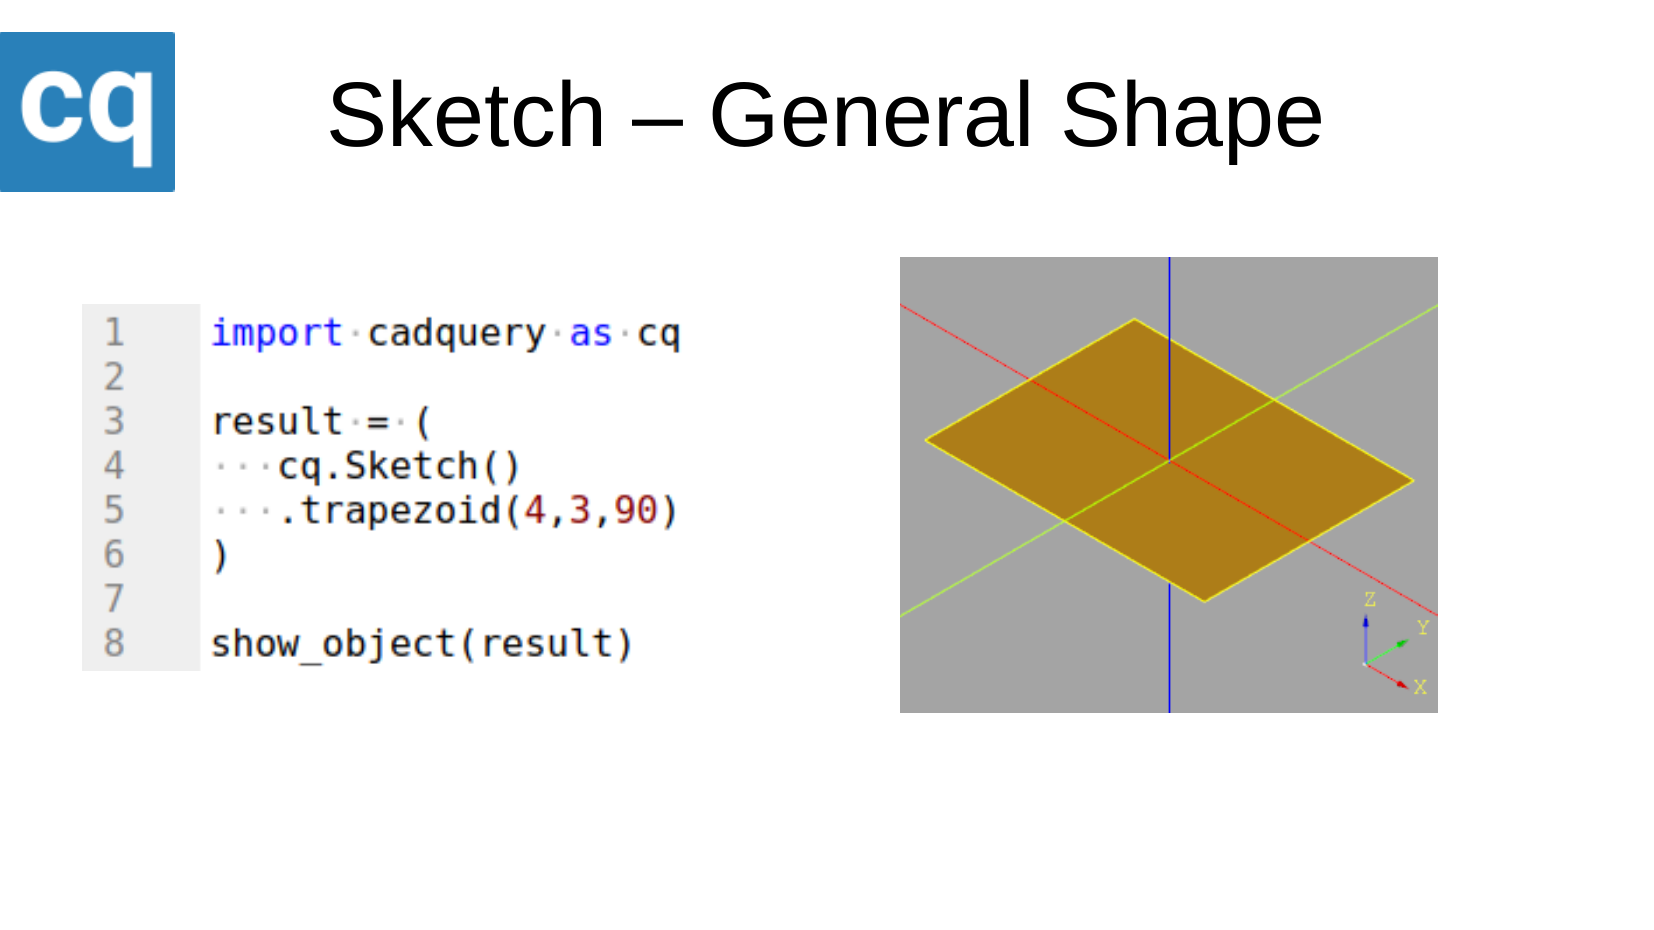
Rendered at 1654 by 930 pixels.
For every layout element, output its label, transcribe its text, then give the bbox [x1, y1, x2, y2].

picture [900, 257, 1438, 713]
picture [82, 304, 705, 671]
title Sketch – General Shape [82, 37, 1571, 193]
picture [0, 32, 175, 192]
